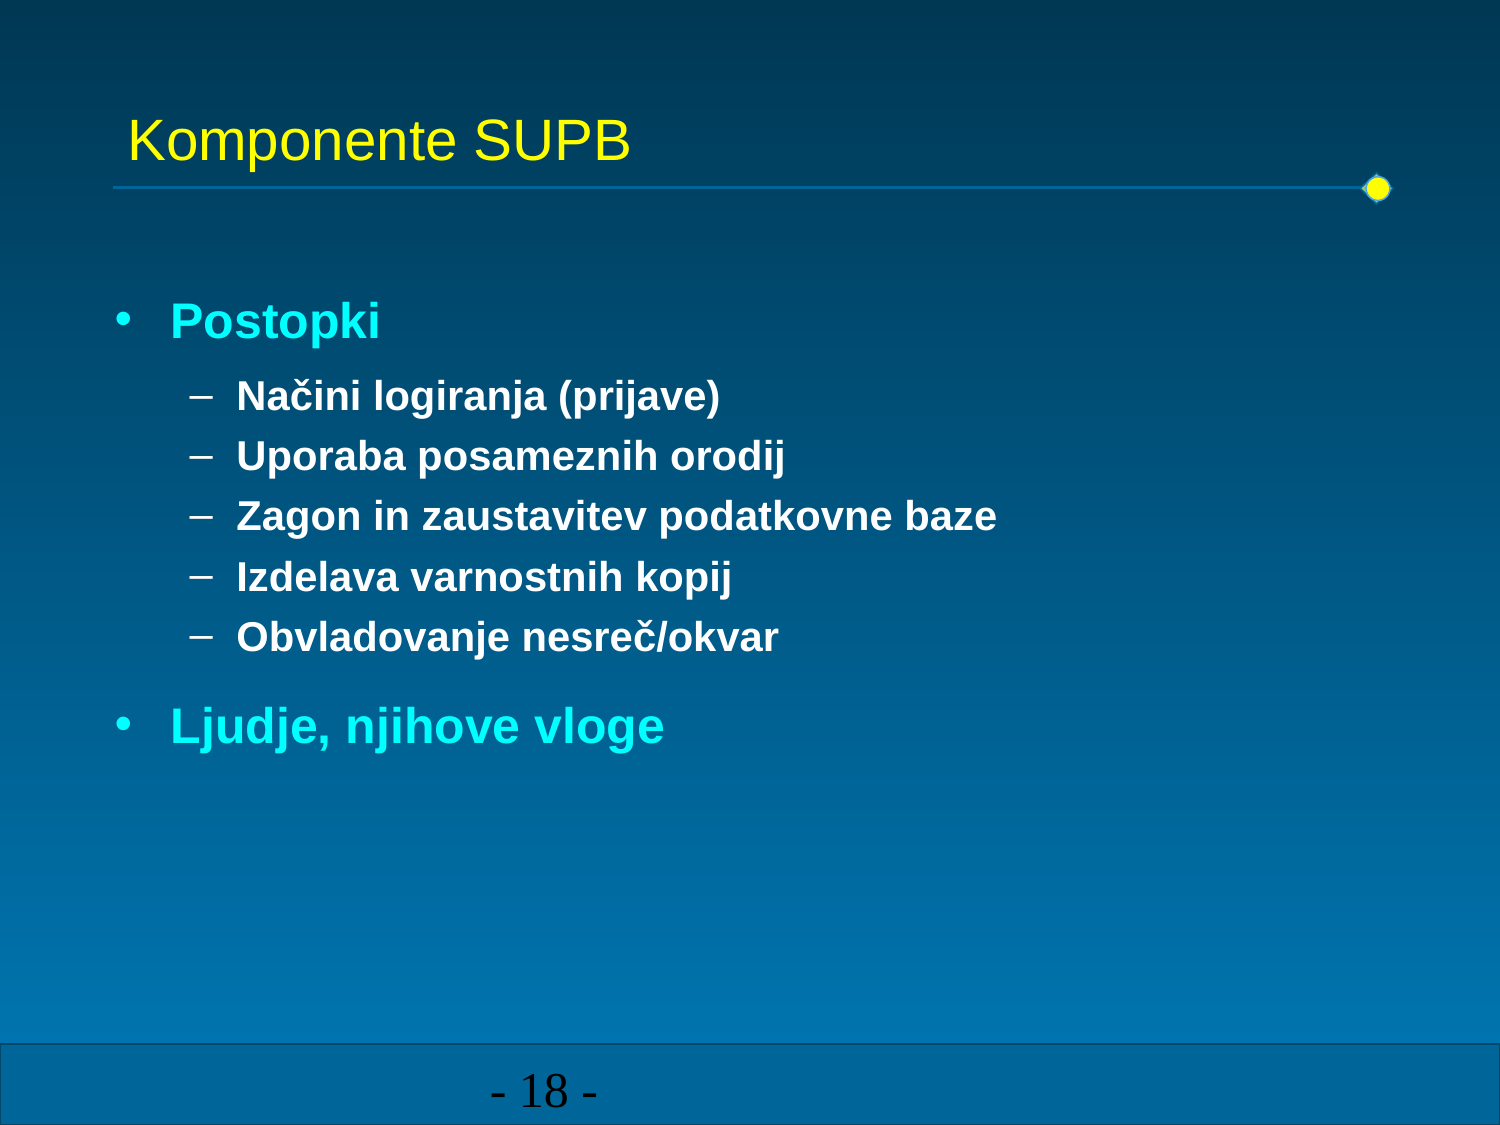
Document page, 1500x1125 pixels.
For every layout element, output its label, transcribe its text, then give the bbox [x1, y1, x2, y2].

list Postopki Načini logiranja (prijave) Uporaba posameznih orodij Zagon in zaustavitev podatkovne baze Izdelava varnostnih kopij Obvladovanje nesreč/okvar Ljudje, njihove vloge [99, 275, 1368, 951]
title Komponente SUPB [112, 94, 1388, 181]
